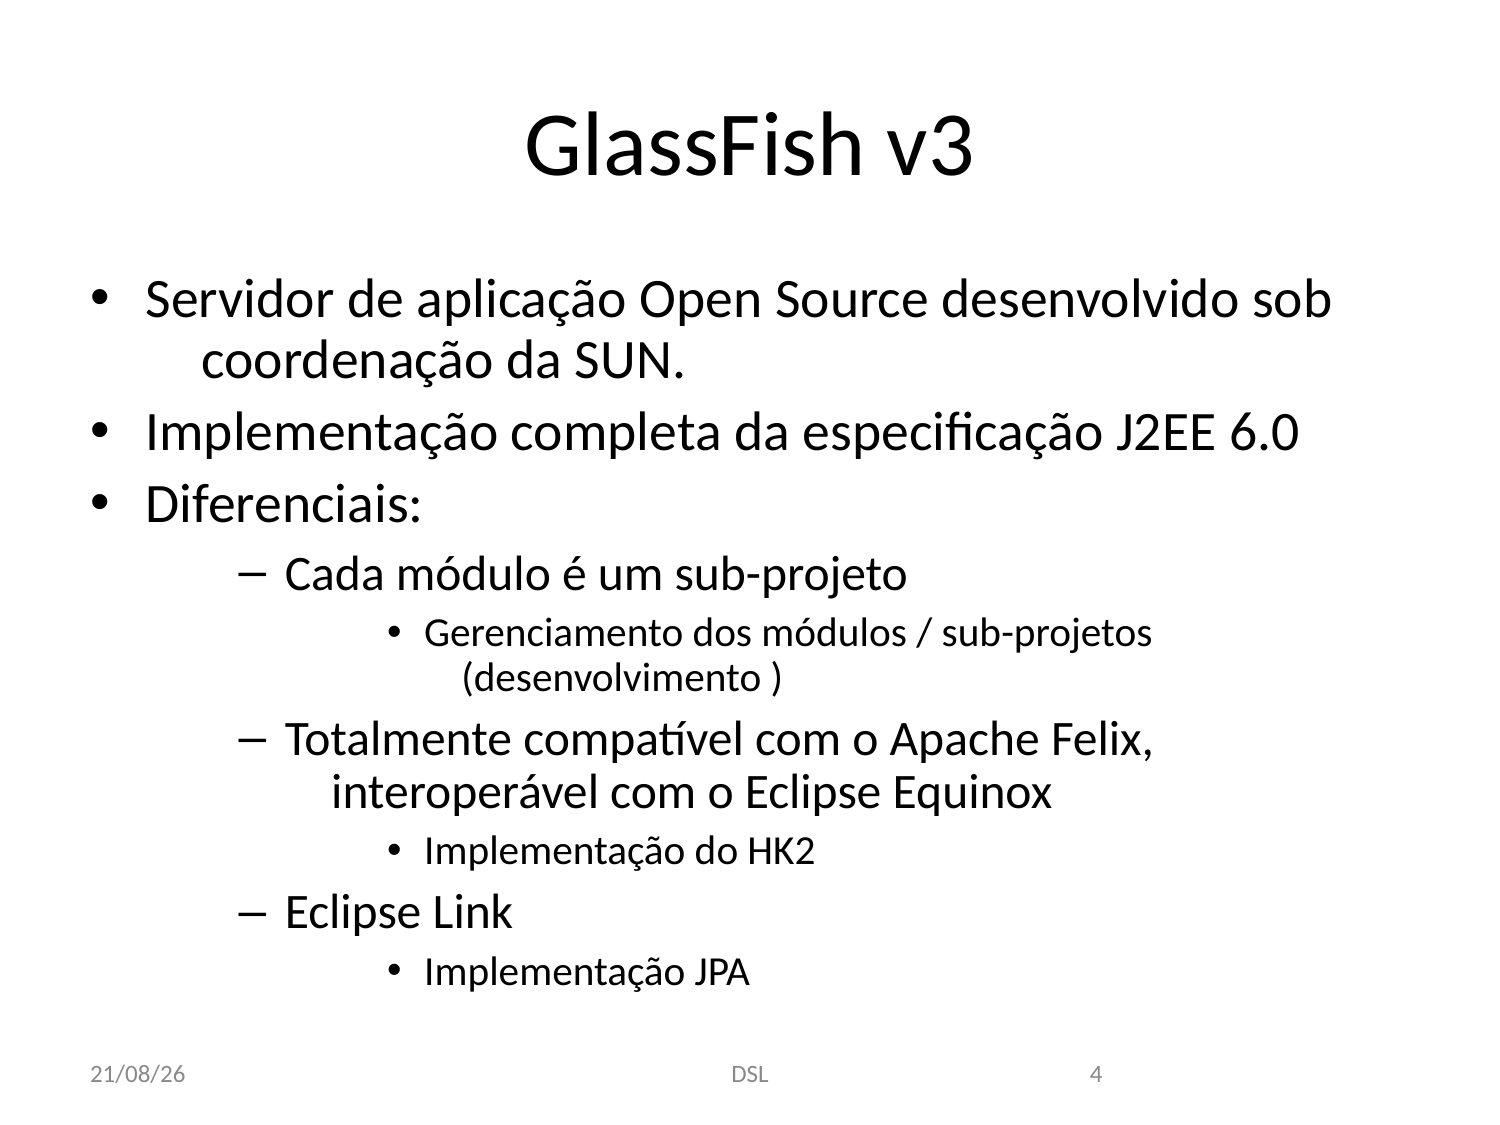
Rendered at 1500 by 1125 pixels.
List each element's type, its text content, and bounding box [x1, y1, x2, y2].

text_box 15/12/2009 [75, 1042, 426, 1103]
text_box 4 [1074, 1042, 1426, 1103]
title GlassFish v3 [75, 45, 1426, 233]
list Servidor de aplicação Open Source desenvolvido sob coordenação da SUN. Implementação completa da especificação J2EE 6.0 Diferenciais: Cada módulo é um sub-projeto Gerenciamento dos módulos / sub-projetos (desenvolvimento ) Totalmente compatível com o Apache Felix, interoperável com o Eclipse Equinox Implementação do HK2 Eclipse Link Implementação JPA [75, 262, 1426, 1005]
text_box DSL [512, 1042, 988, 1103]
